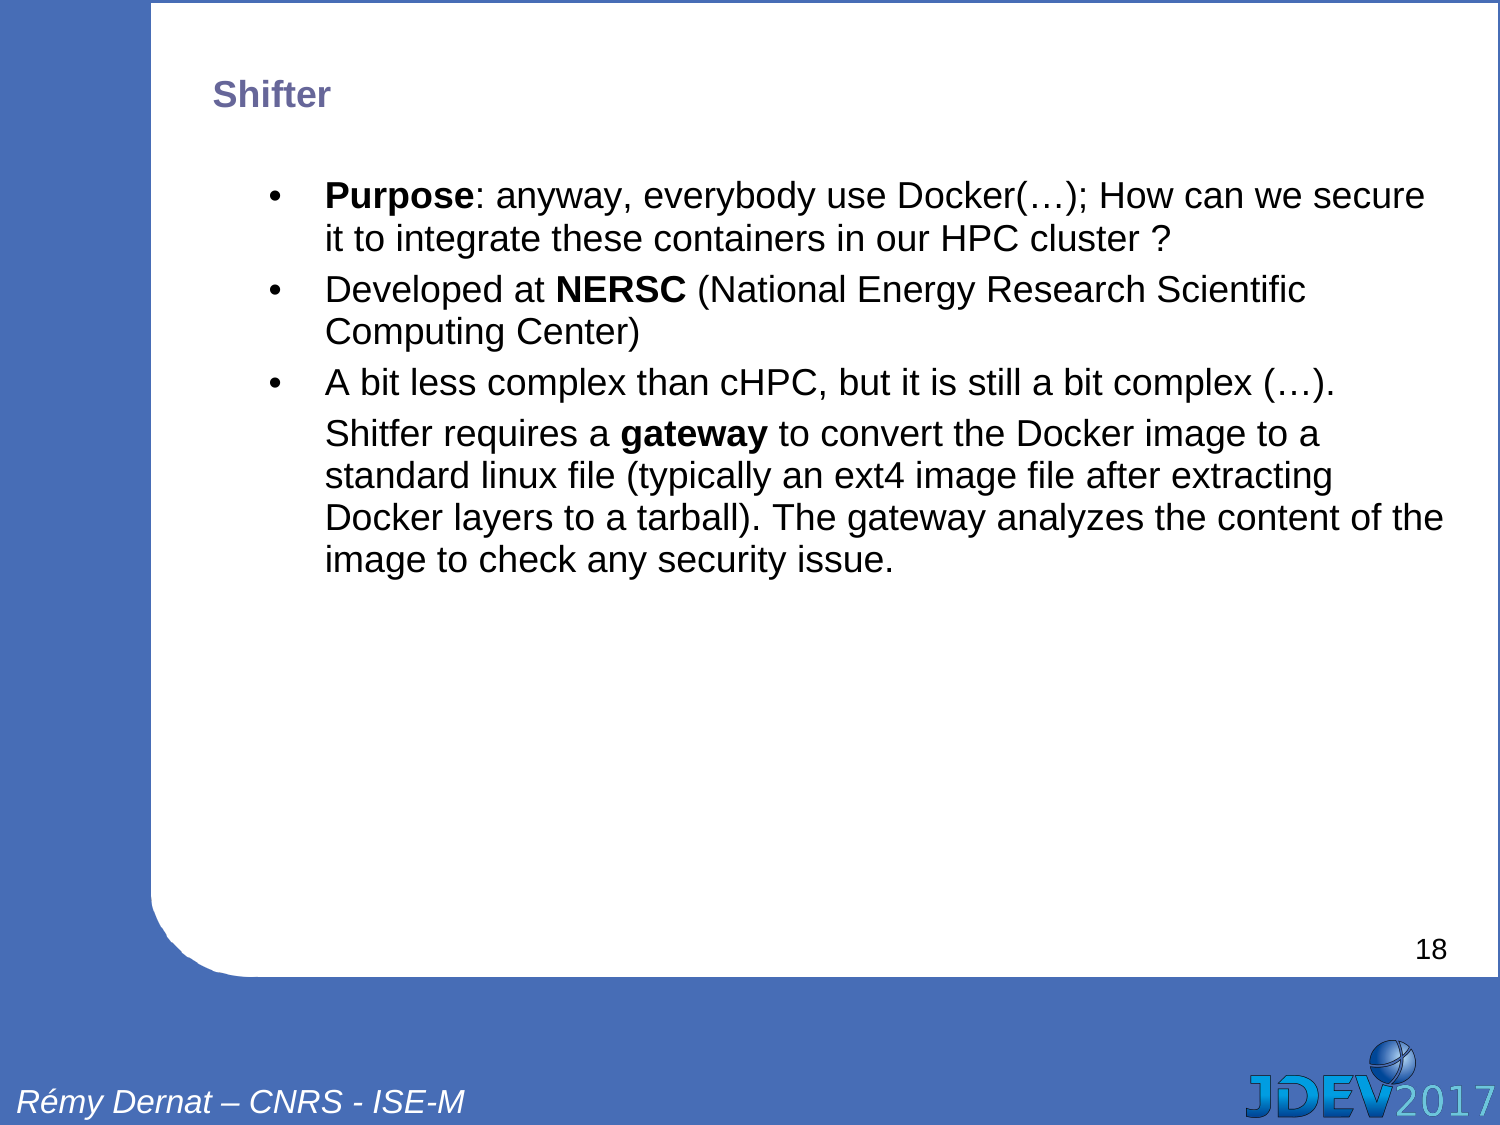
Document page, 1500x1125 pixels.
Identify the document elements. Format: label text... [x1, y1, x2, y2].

text_box Rémy Dernat – CNRS - ISE-M [0, 1075, 488, 1125]
title Shifter [212, 24, 1447, 164]
list Purpose: anyway, everybody use Docker(…); How can we secure it to integrate these containers in our HPC cluster ? Developed at NERSC (National Energy Research Scientific Computing Center) A bit less complex than cHPC, but it is still a bit complex (…). Shitfer requires a gateway to convert the Docker image to a standard linux file (typically an ext4 image file after extracting Docker layers to a tarball). The gateway analyzes the content of the image to check any security issue. [212, 174, 1448, 913]
picture [0, 0, 1500, 1125]
